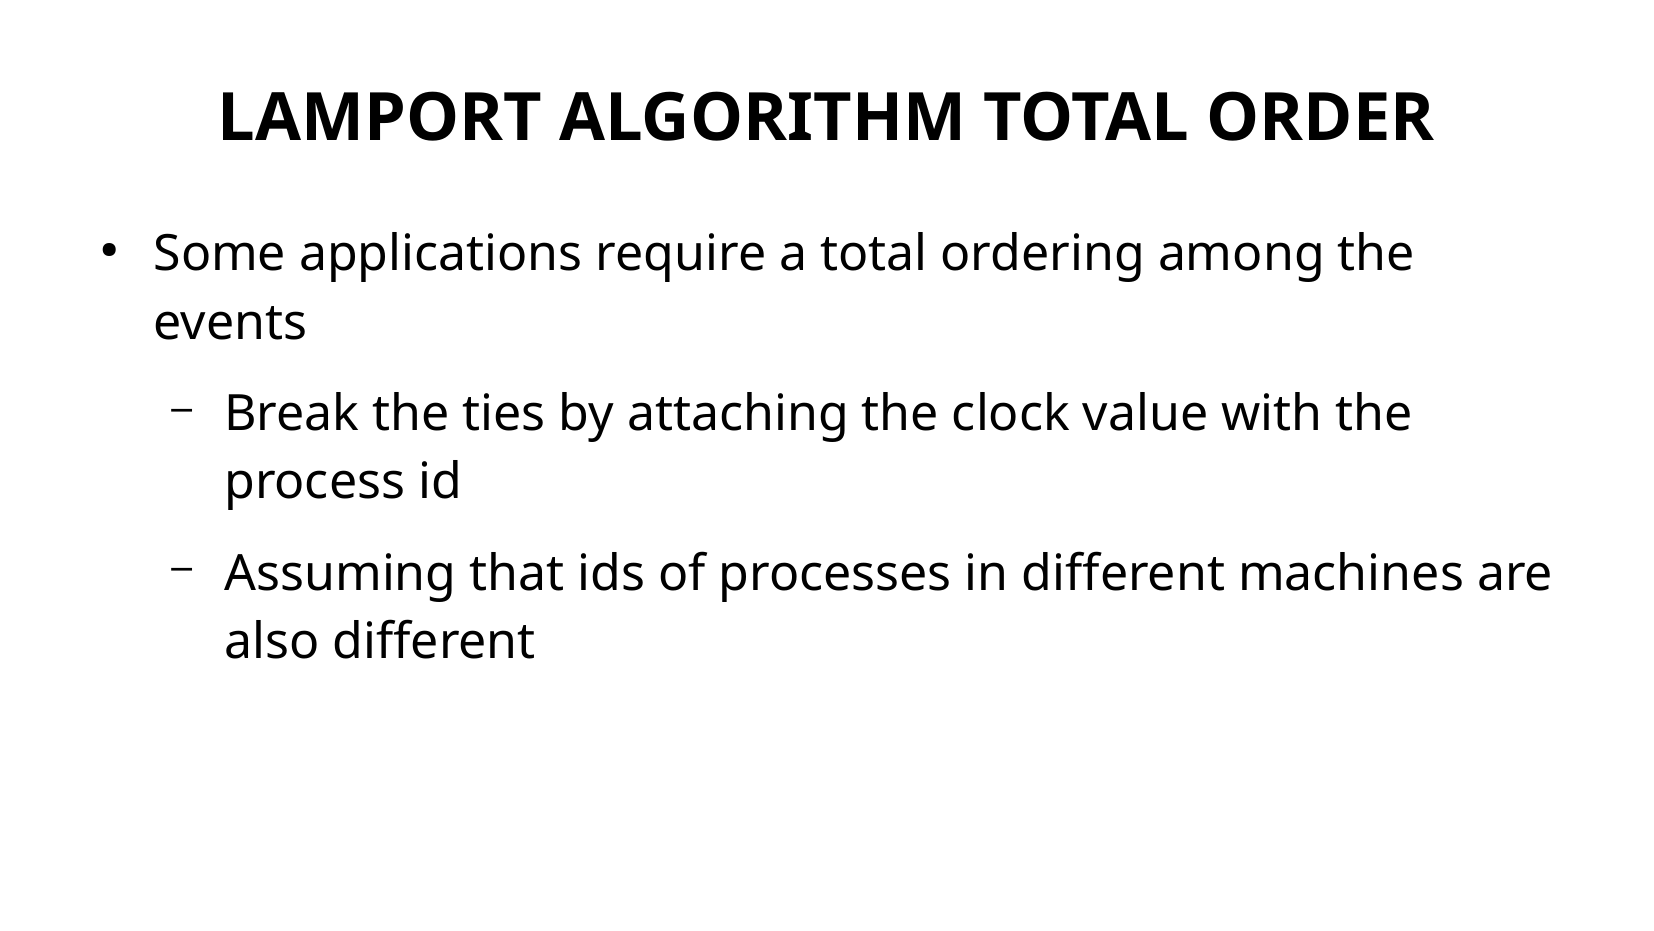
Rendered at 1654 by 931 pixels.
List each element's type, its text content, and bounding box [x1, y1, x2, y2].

list Some applications require a total ordering among the events Break the ties by attaching the clock value with the process id Assuming that ids of processes in different machines are also different [82, 217, 1571, 757]
title LAMPORT ALGORITHM TOTAL ORDER [82, 36, 1571, 193]
